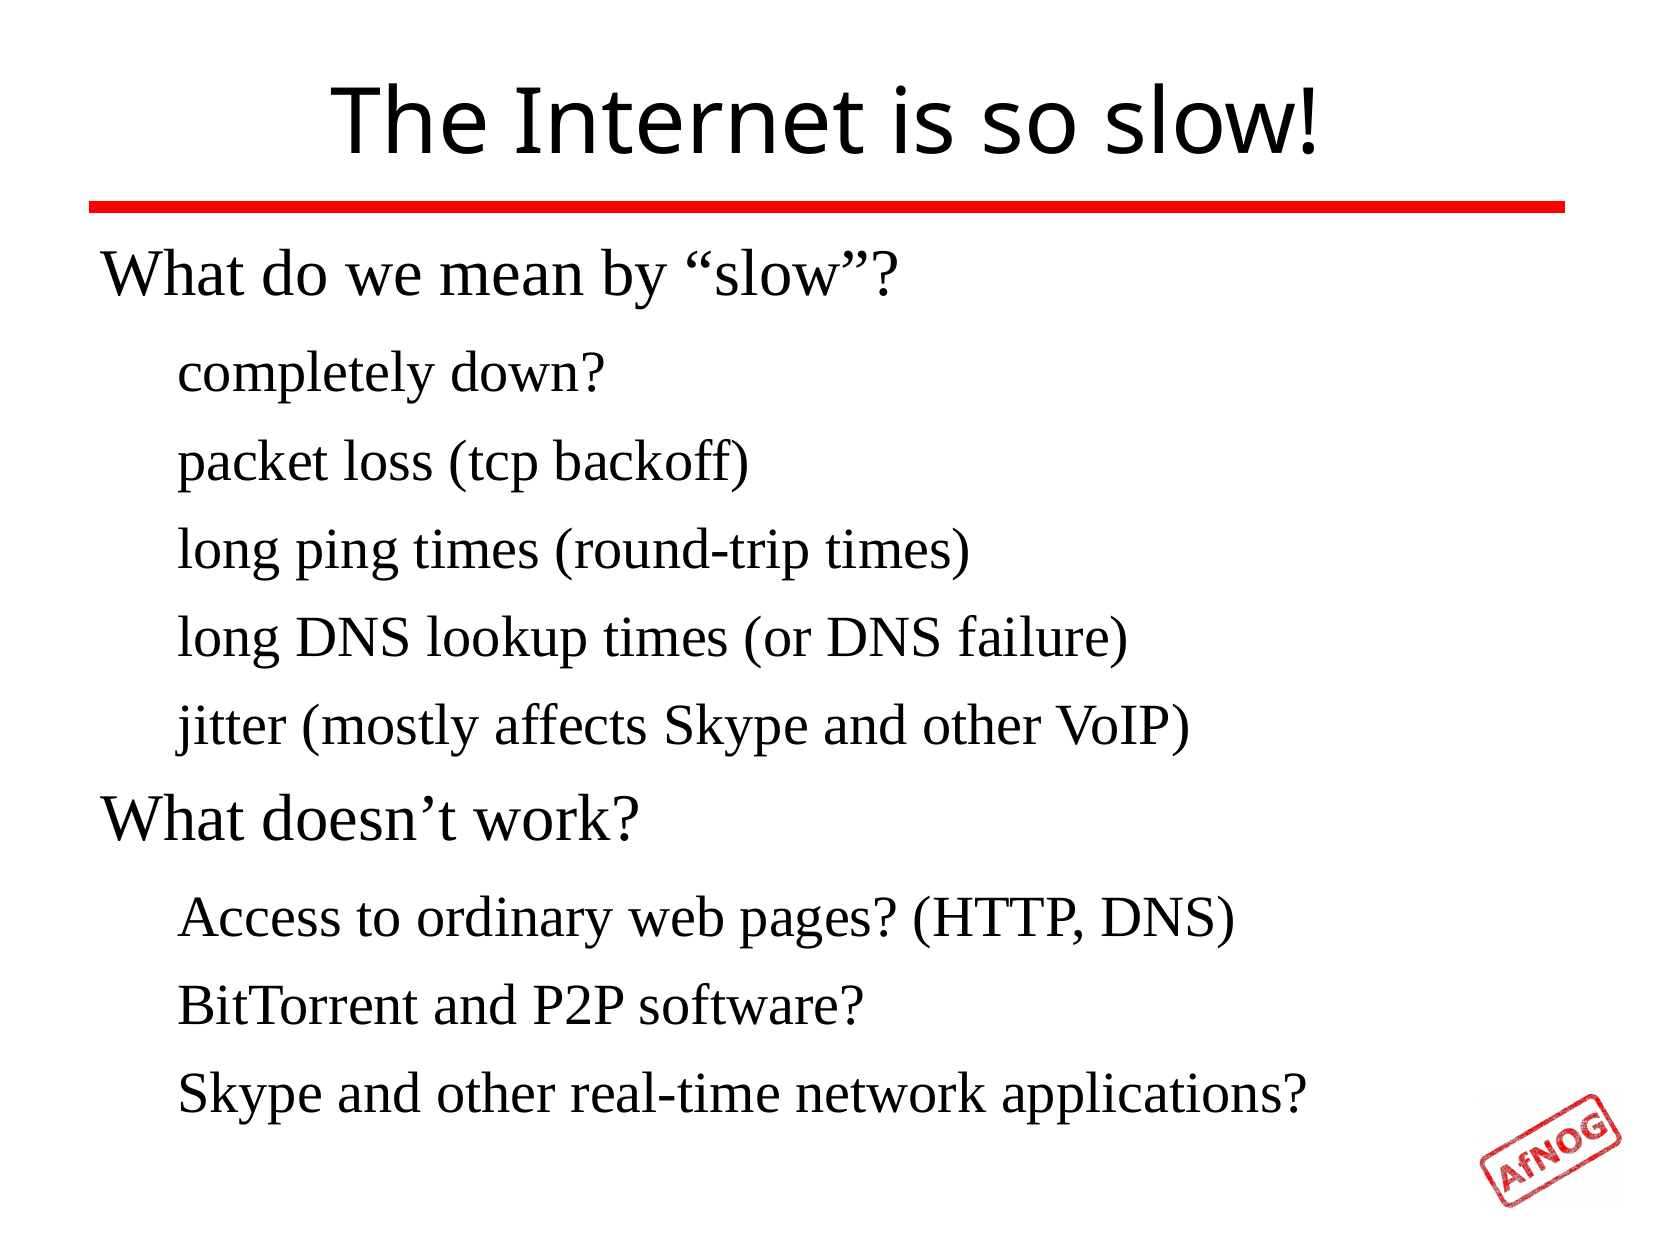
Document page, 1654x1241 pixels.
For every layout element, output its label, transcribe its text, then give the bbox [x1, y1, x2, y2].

title The Internet is so slow! [88, 29, 1565, 207]
list What do we mean by “slow”? completely down? packet loss (tcp backoff) long ping times (round-trip times) long DNS lookup times (or DNS failure) jitter (mostly affects Skype and other VoIP) What doesn’t work? Access to ordinary web pages? (HTTP, DNS) BitTorrent and P2P software? Skype and other real-time network applications? [82, 236, 1571, 1126]
picture [1476, 1090, 1625, 1211]
